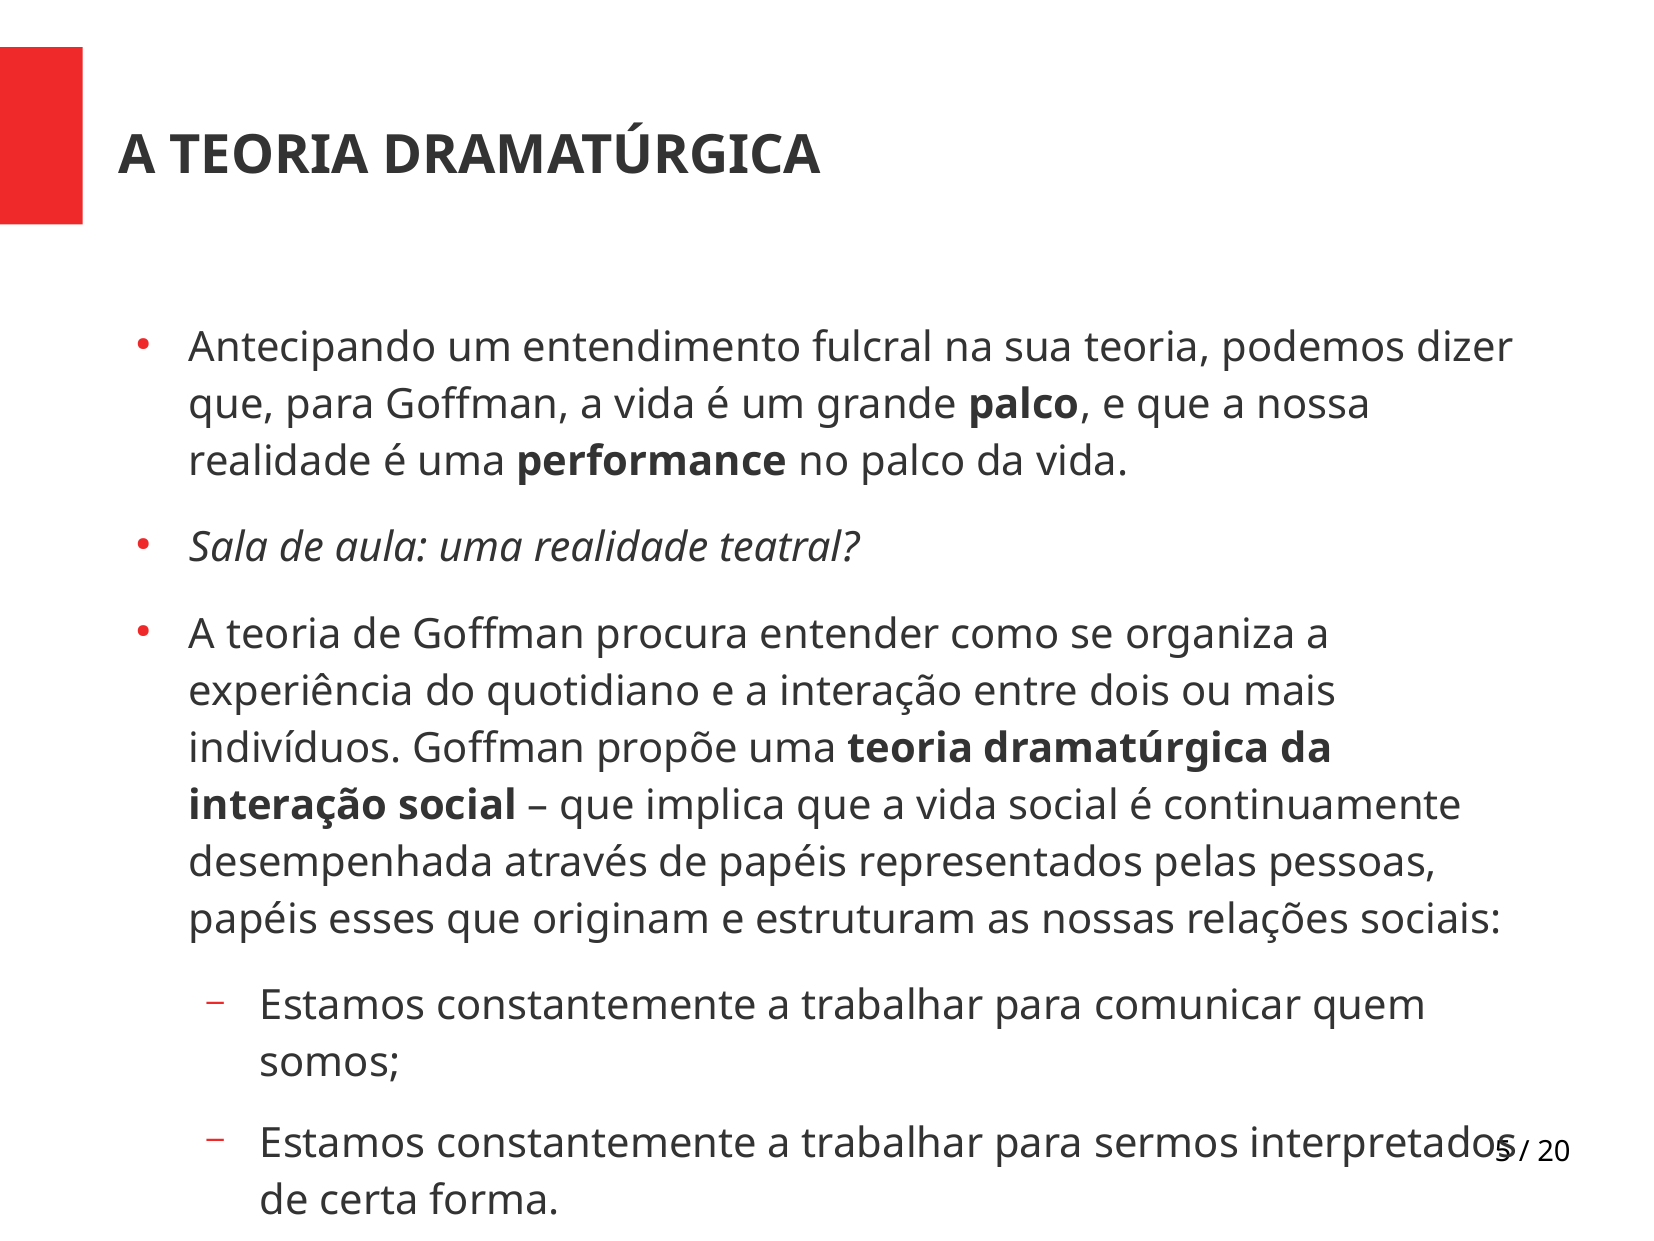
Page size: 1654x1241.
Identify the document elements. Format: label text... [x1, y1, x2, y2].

title A TEORIA DRAMATÚRGICA [118, 49, 1571, 257]
list Antecipando um entendimento fulcral na sua teoria, podemos dizer que, para Goffman, a vida é um grande palco, e que a nossa realidade é uma performance no palco da vida. Sala de aula: uma realidade teatral? A teoria de Goffman procura entender como se organiza a experiência do quotidiano e a interação entre dois ou mais indivíduos. Goffman propõe uma teoria dramatúrgica da interação social – que implica que a vida social é continuamente desempenhada através de papéis representados pelas pessoas, papéis esses que originam e estruturam as nossas relações sociais: Estamos constantemente a trabalhar para comunicar quem somos; Estamos constantemente a trabalhar para sermos interpretados de certa forma. [118, 236, 1536, 956]
